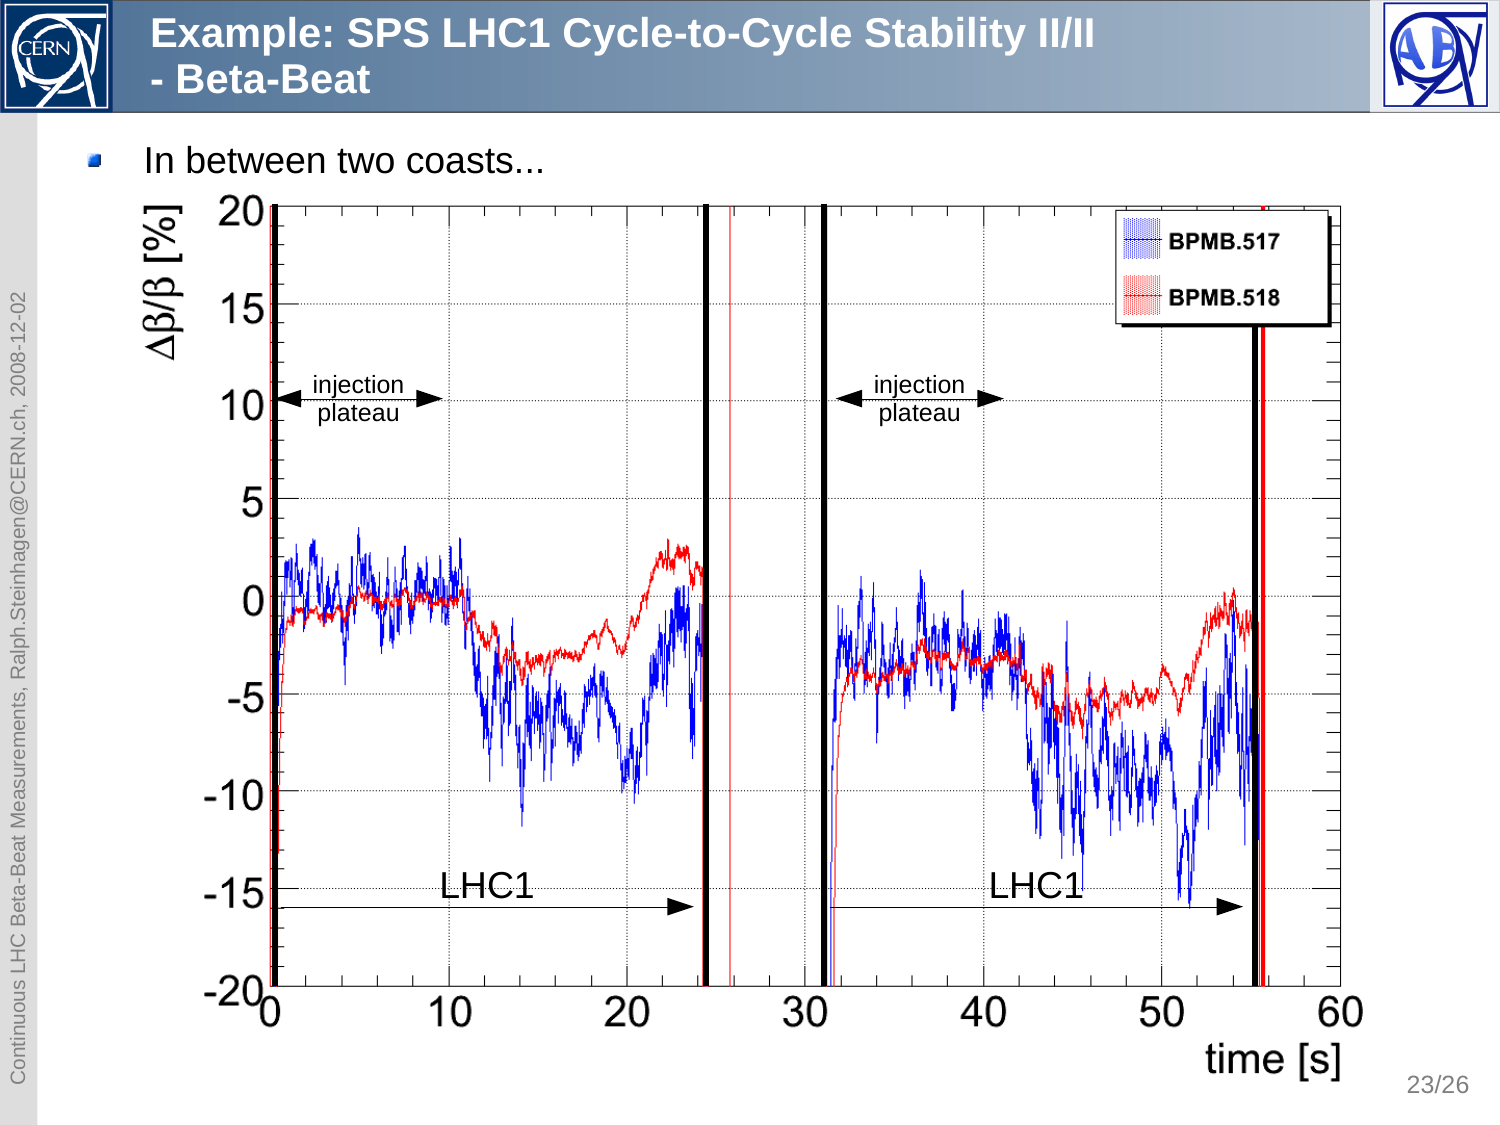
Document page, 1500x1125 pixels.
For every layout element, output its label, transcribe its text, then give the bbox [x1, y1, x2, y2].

list In between two coasts... [87, 137, 1438, 1016]
picture [1382, 1, 1489, 108]
title Example: SPS LHC1 Cycle-to-Cycle Stability II/II - Beta-Beat [150, 7, 1201, 106]
picture [0, 0, 113, 113]
picture [121, 188, 1365, 1095]
